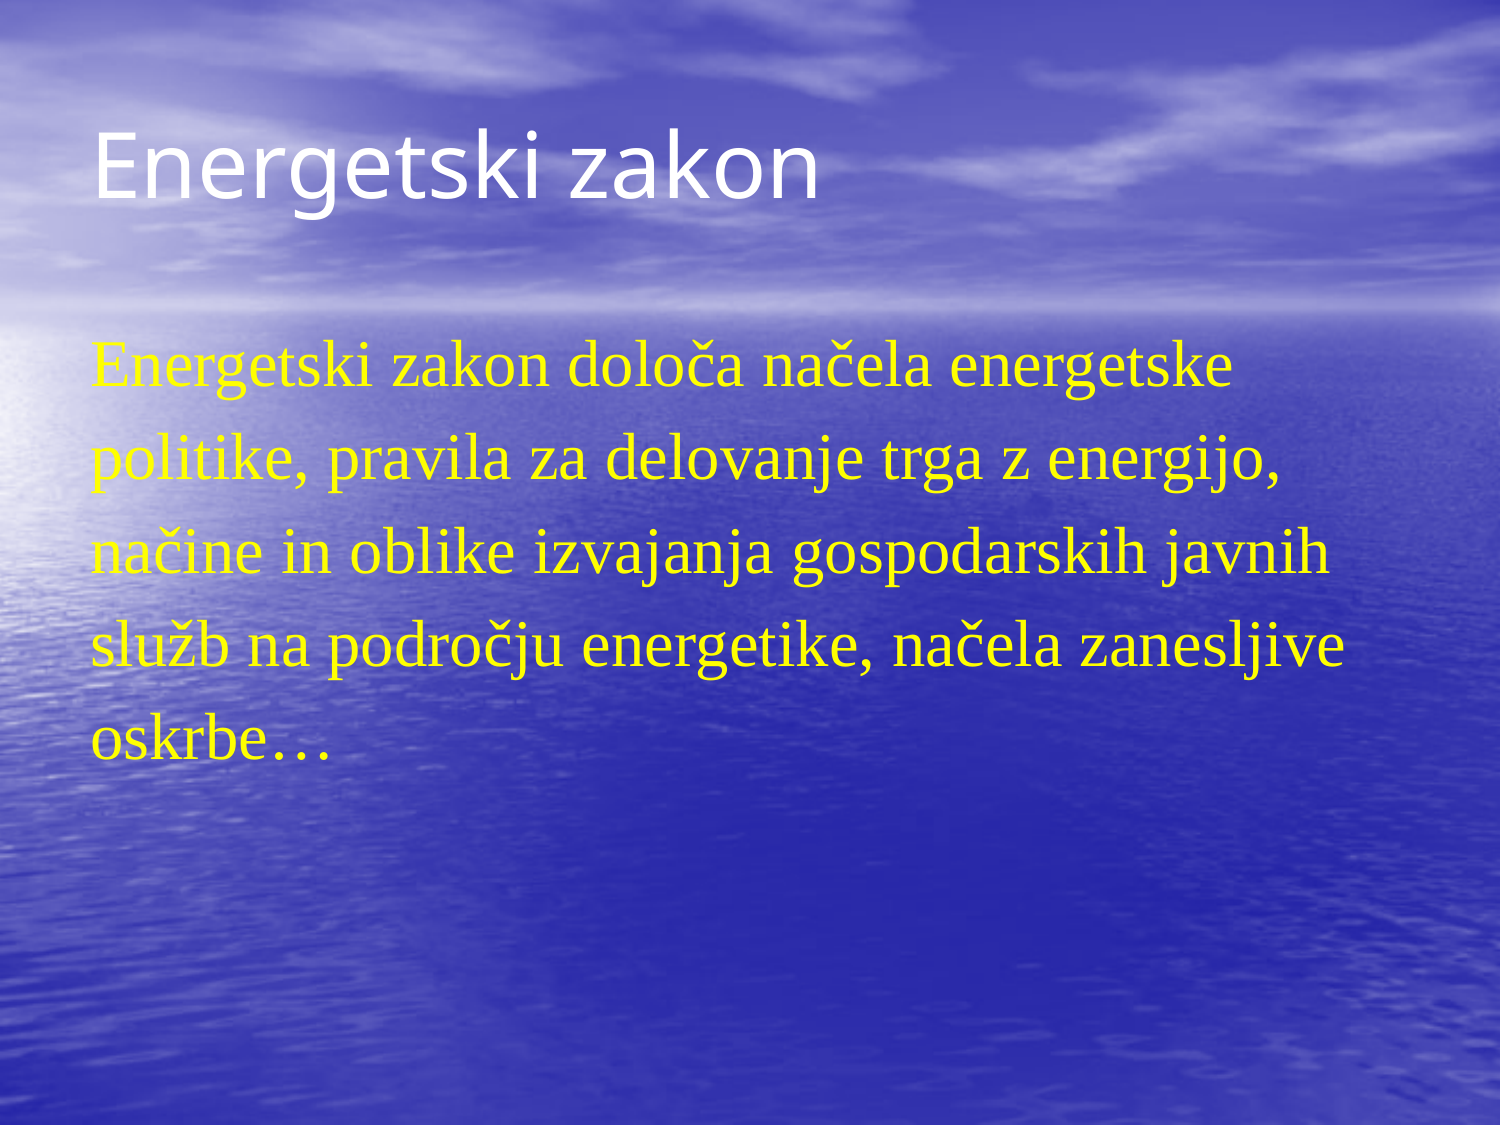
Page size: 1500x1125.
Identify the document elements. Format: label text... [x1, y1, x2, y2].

title Energetski zakon [75, 47, 1425, 275]
list Energetski zakon določa načela energetske politike, pravila za delovanje trga z energijo, načine in oblike izvajanja gospodarskih javnih služb na področju energetike, načela zanesljive oskrbe… [75, 312, 1425, 988]
picture [0, 0, 1500, 1125]
